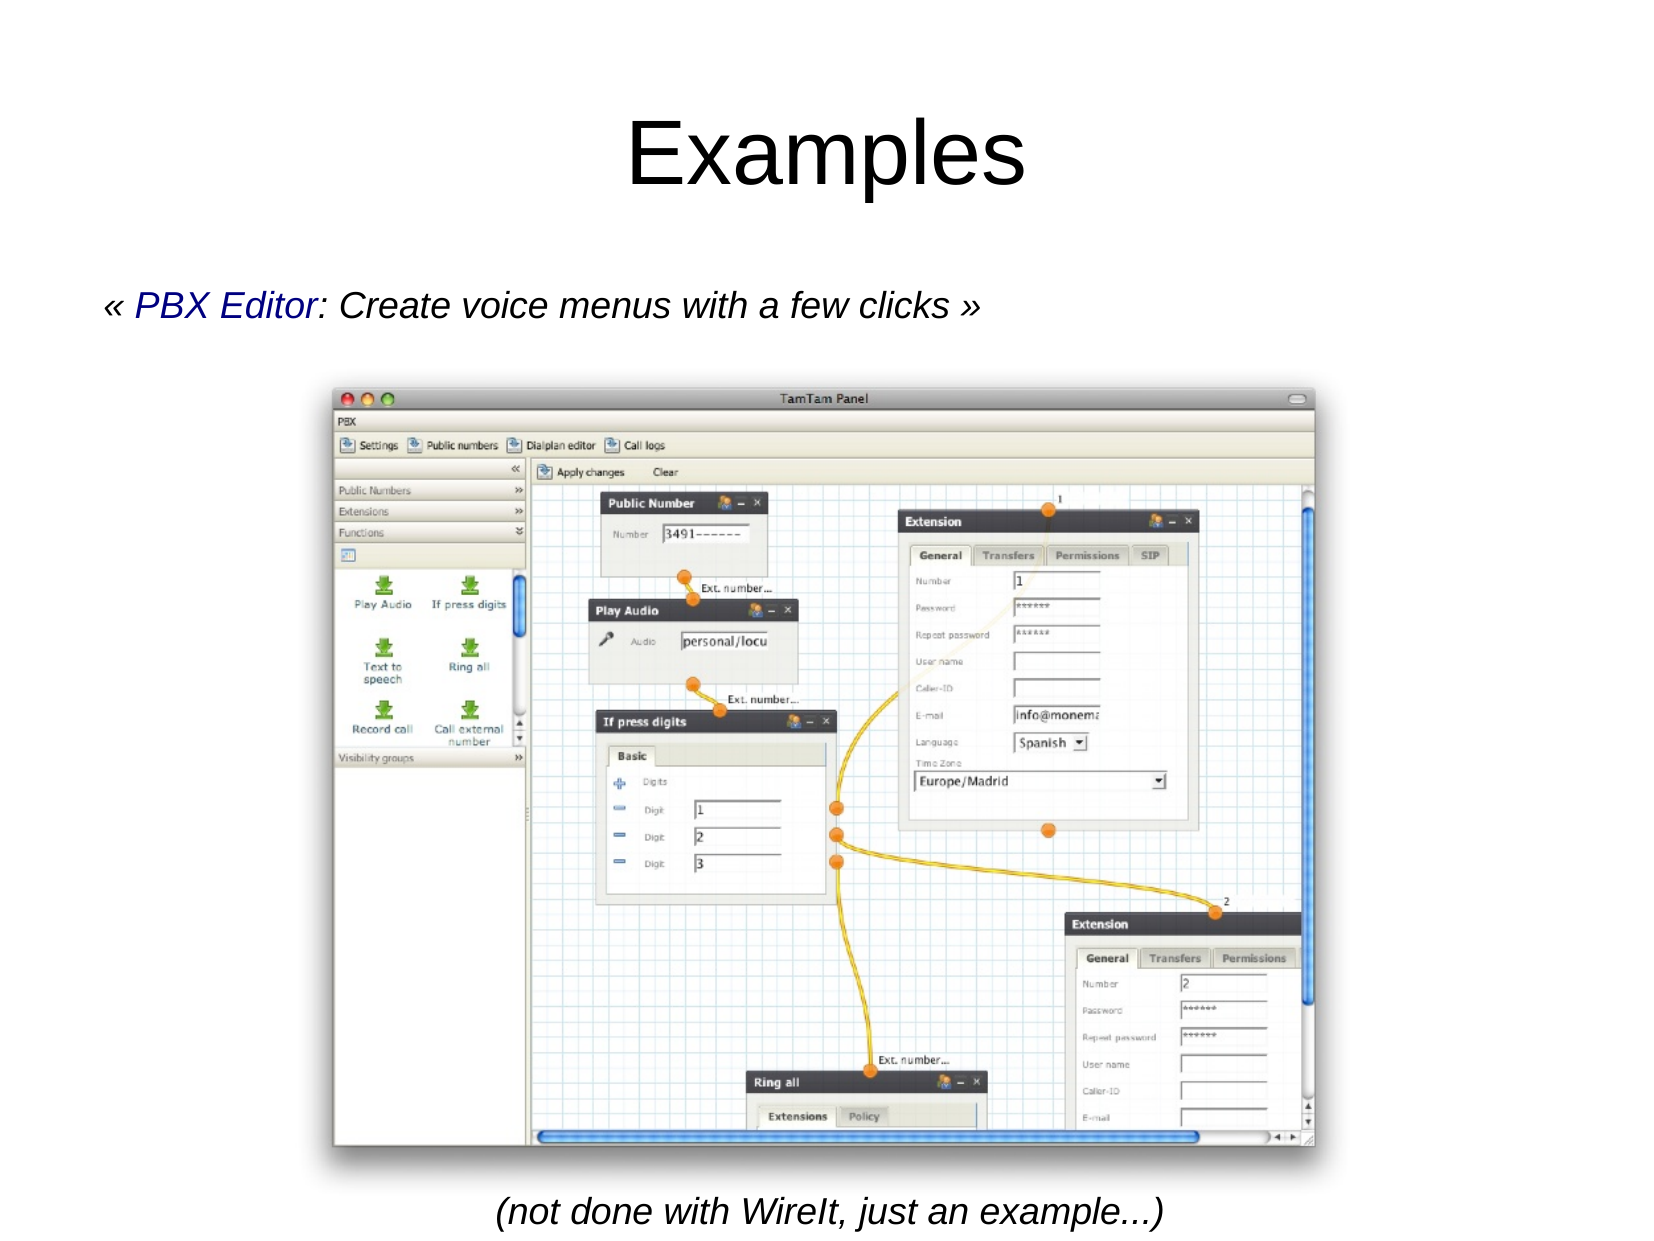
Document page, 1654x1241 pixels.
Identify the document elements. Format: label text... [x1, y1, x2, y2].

text_box (not done with WireIt, just an example...) [480, 1183, 1182, 1241]
picture [295, 365, 1353, 1199]
title Examples [82, 56, 1571, 250]
text_box « PBX Editor: Create voice menus with a few clicks » [88, 277, 1565, 335]
